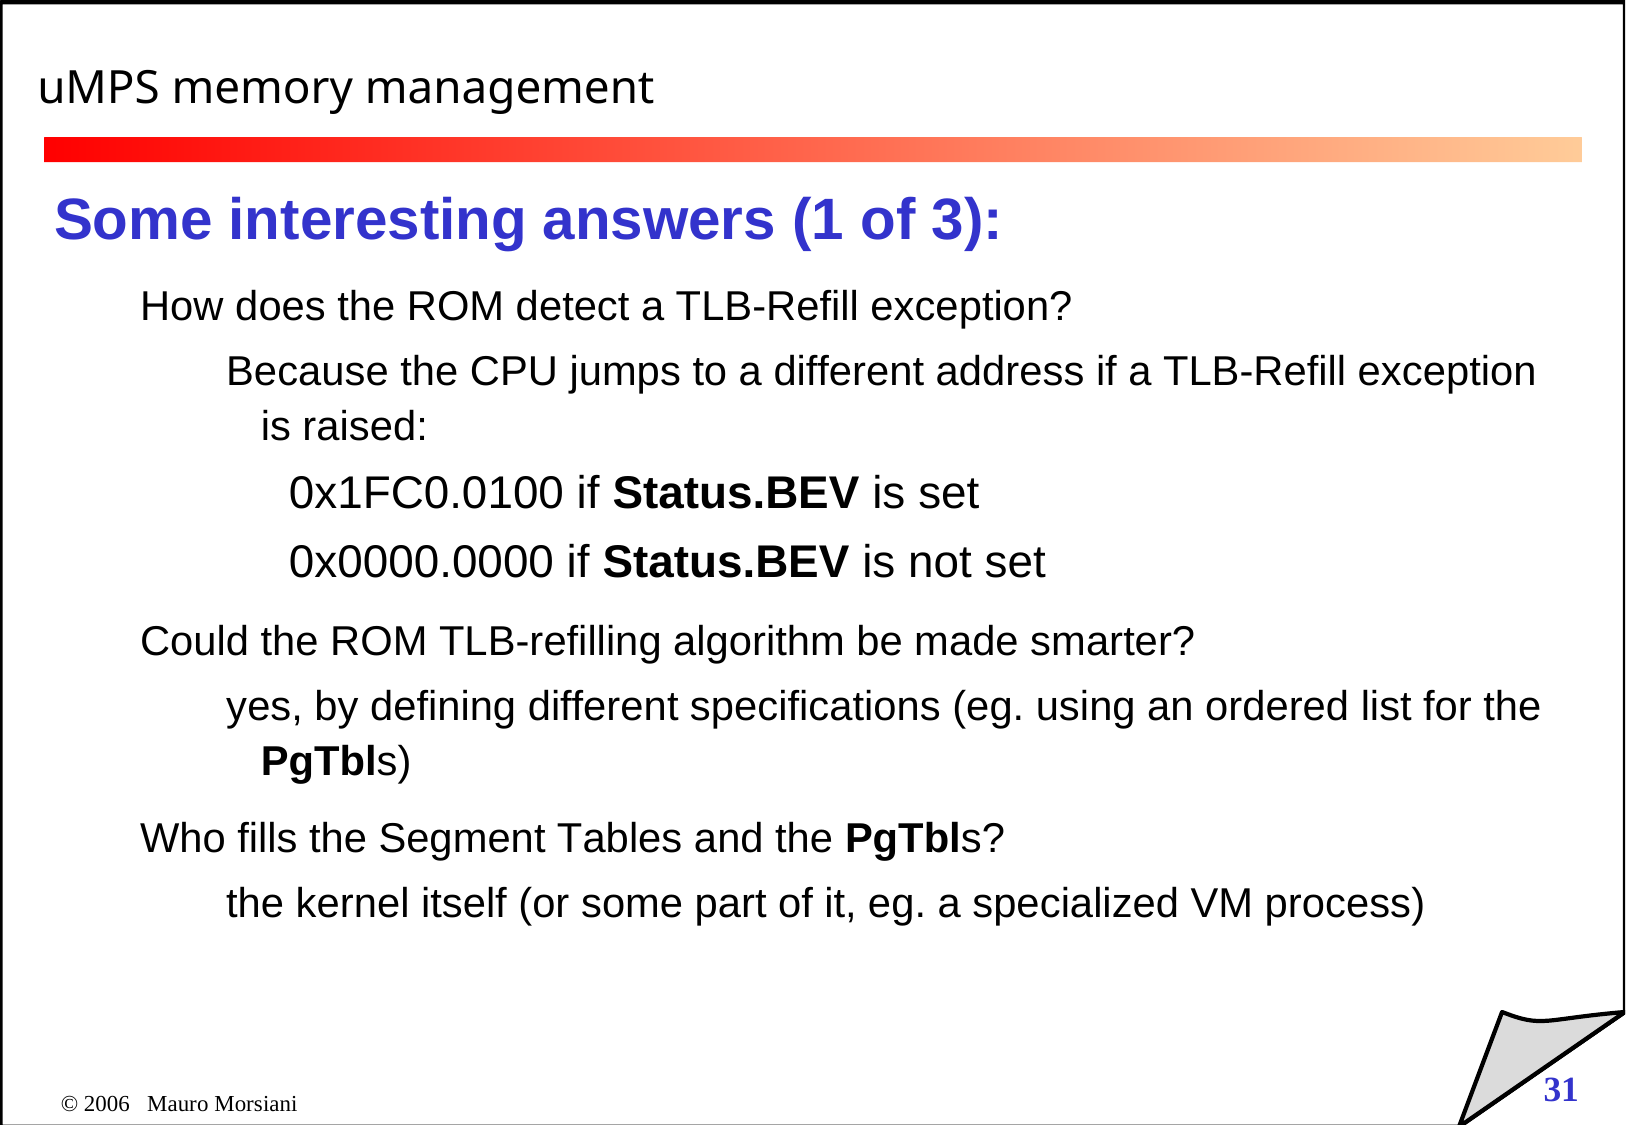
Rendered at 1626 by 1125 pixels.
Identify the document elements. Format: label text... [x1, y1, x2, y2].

title uMPS memory management [37, 44, 1588, 131]
list Some interesting answers (1 of 3): How does the ROM detect a TLB-Refill exception? Because the CPU jumps to a different address if a TLB-Refill exception is raised: 0x1FC0.0100 if Status.BEV is set 0x0000.0000 if Status.BEV is not set Could the ROM TLB-refilling algorithm be made smarter? yes, by defining different specifications (eg. using an ordered list for the PgTbls) Who fills the Segment Tables and the PgTbls? the kernel itself (or some part of it, eg. a specialized VM process) [54, 187, 1571, 1124]
